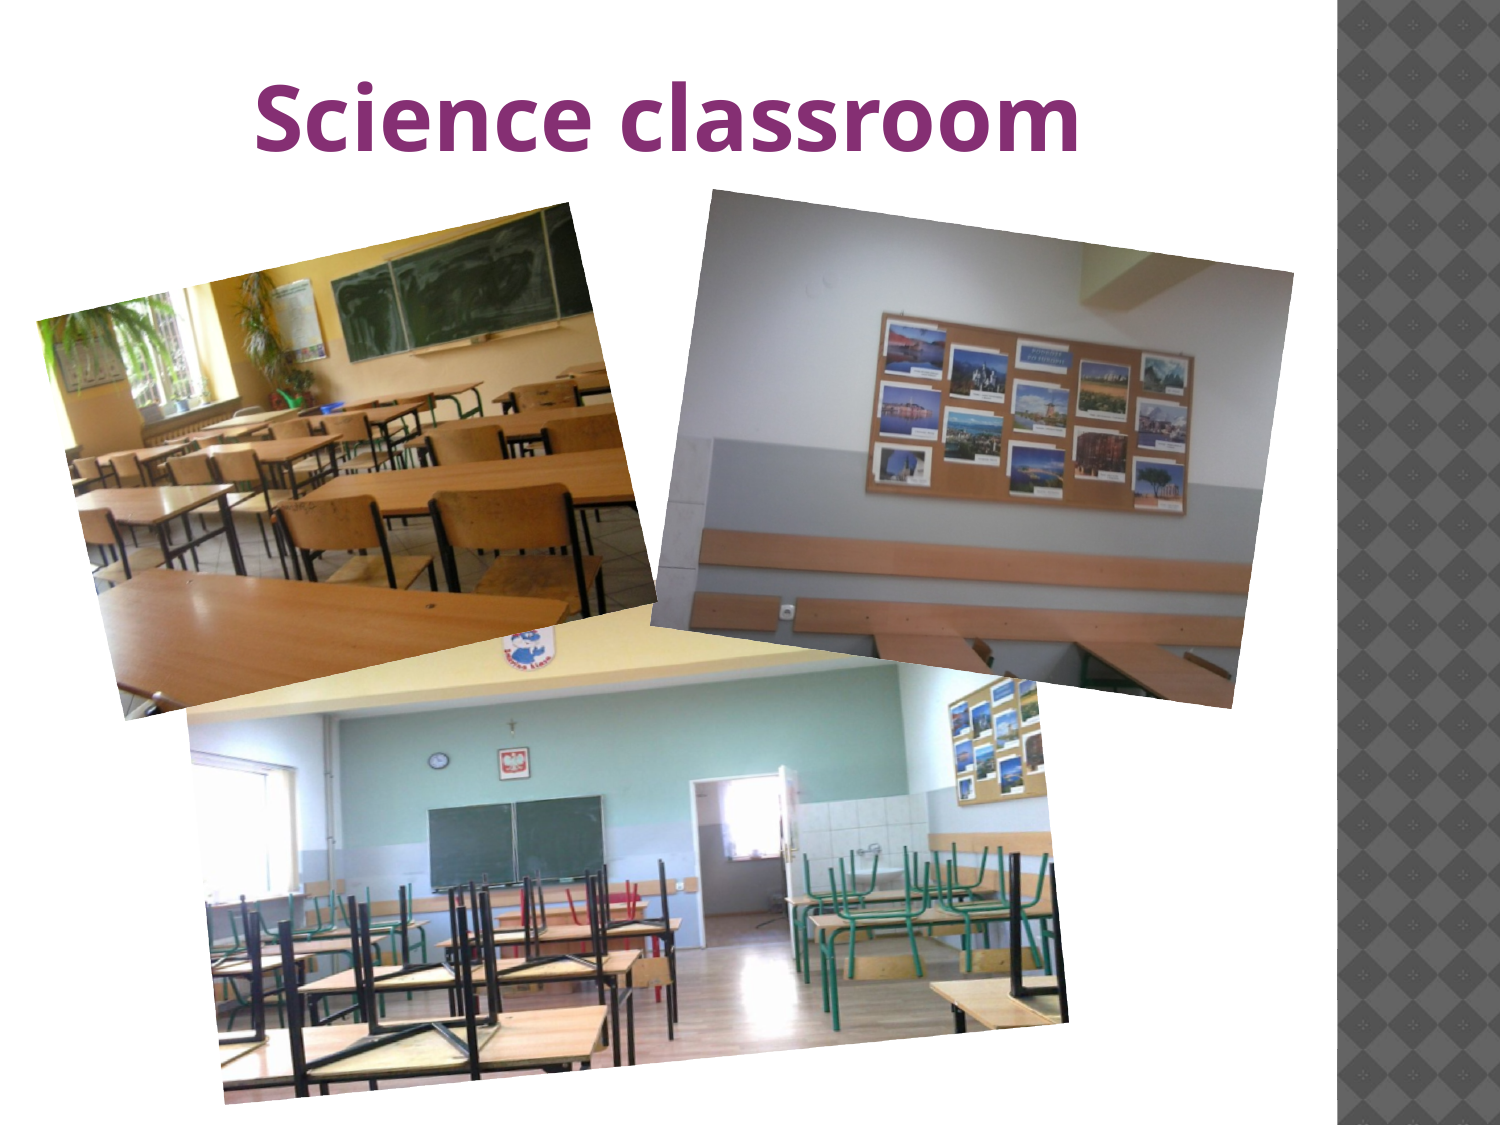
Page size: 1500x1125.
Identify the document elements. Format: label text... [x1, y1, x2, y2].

picture [1337, 0, 1500, 1125]
title Science classroom [75, 52, 1263, 240]
picture [35, 188, 1294, 1105]
